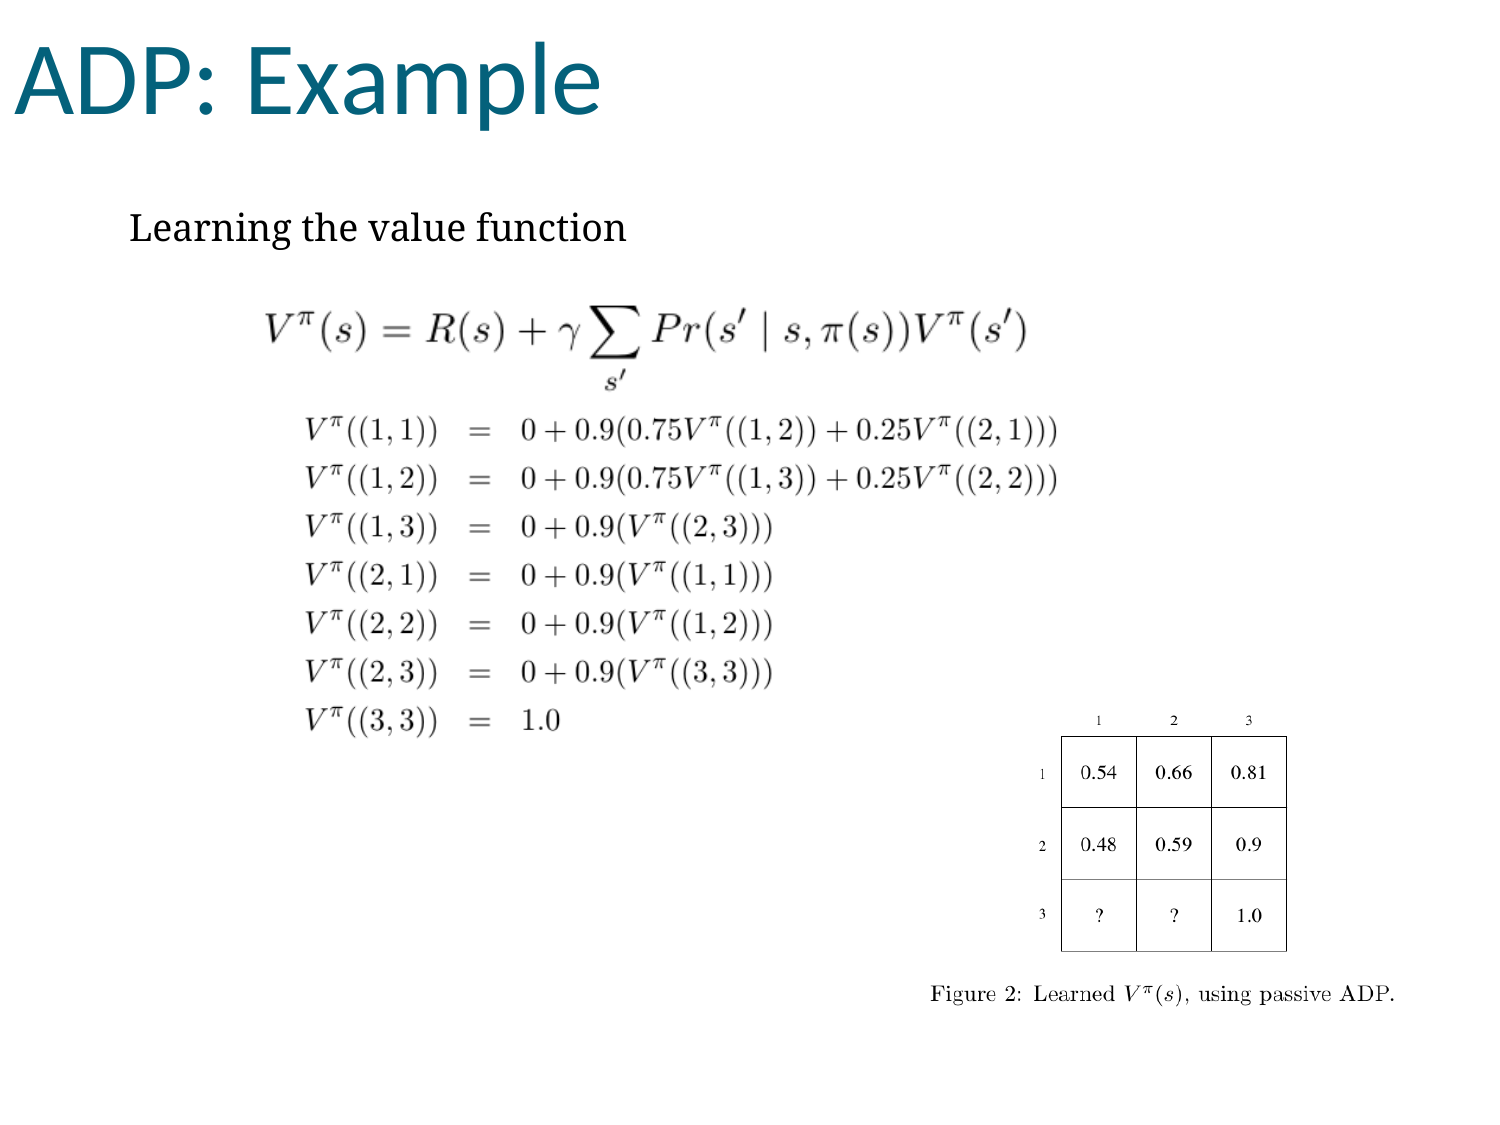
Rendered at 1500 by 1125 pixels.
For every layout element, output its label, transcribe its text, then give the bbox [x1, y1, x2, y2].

picture [233, 284, 1427, 1024]
title ADP: Example [0, 0, 1500, 147]
text_box Learning the value function [114, 196, 1174, 257]
